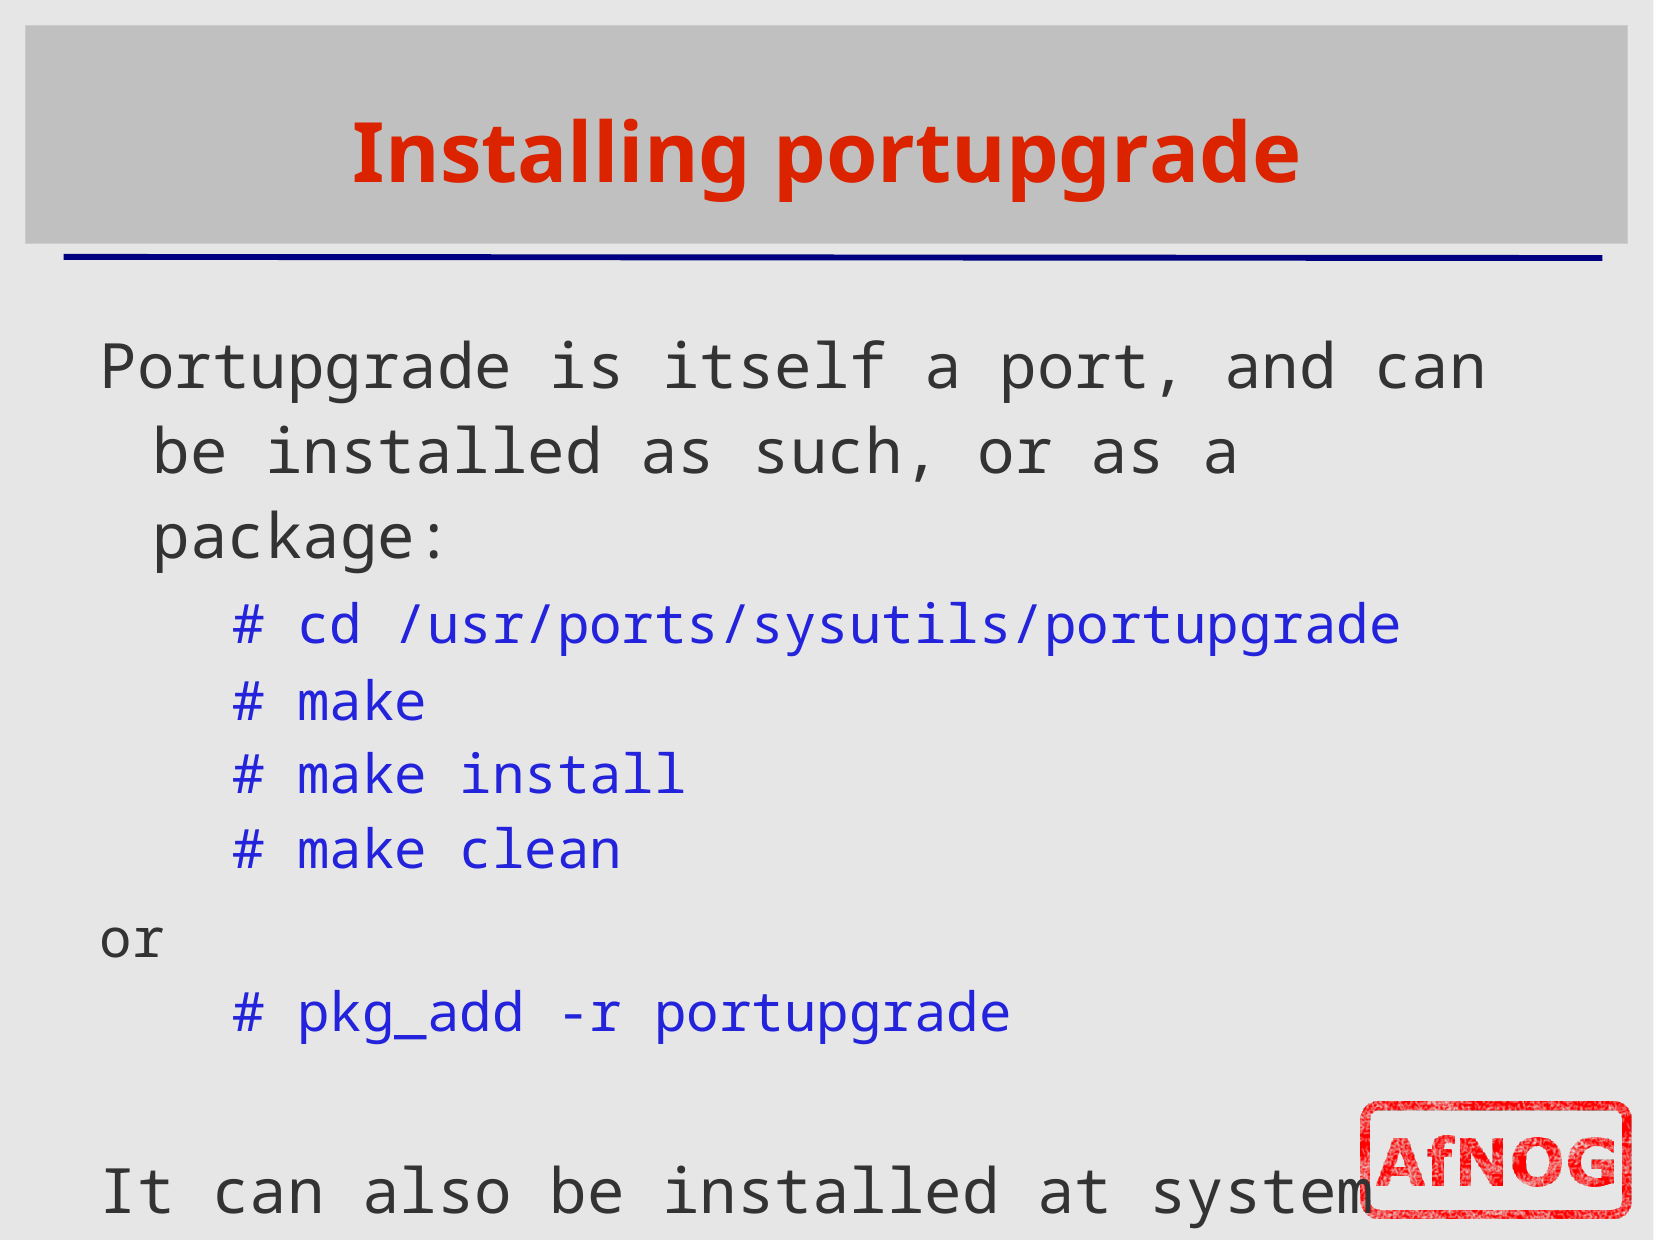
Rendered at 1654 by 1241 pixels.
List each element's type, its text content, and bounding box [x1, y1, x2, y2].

title Installing portupgrade [121, 46, 1534, 254]
picture [1360, 1100, 1632, 1219]
list Portupgrade is itself a port, and can be installed as such, or as a package: # cd /usr/ports/sysutils/portupgrade # make # make install # make clean or # pkg_add -r portupgrade It can also be installed at system install time (via sysinstall) [82, 322, 1561, 1159]
